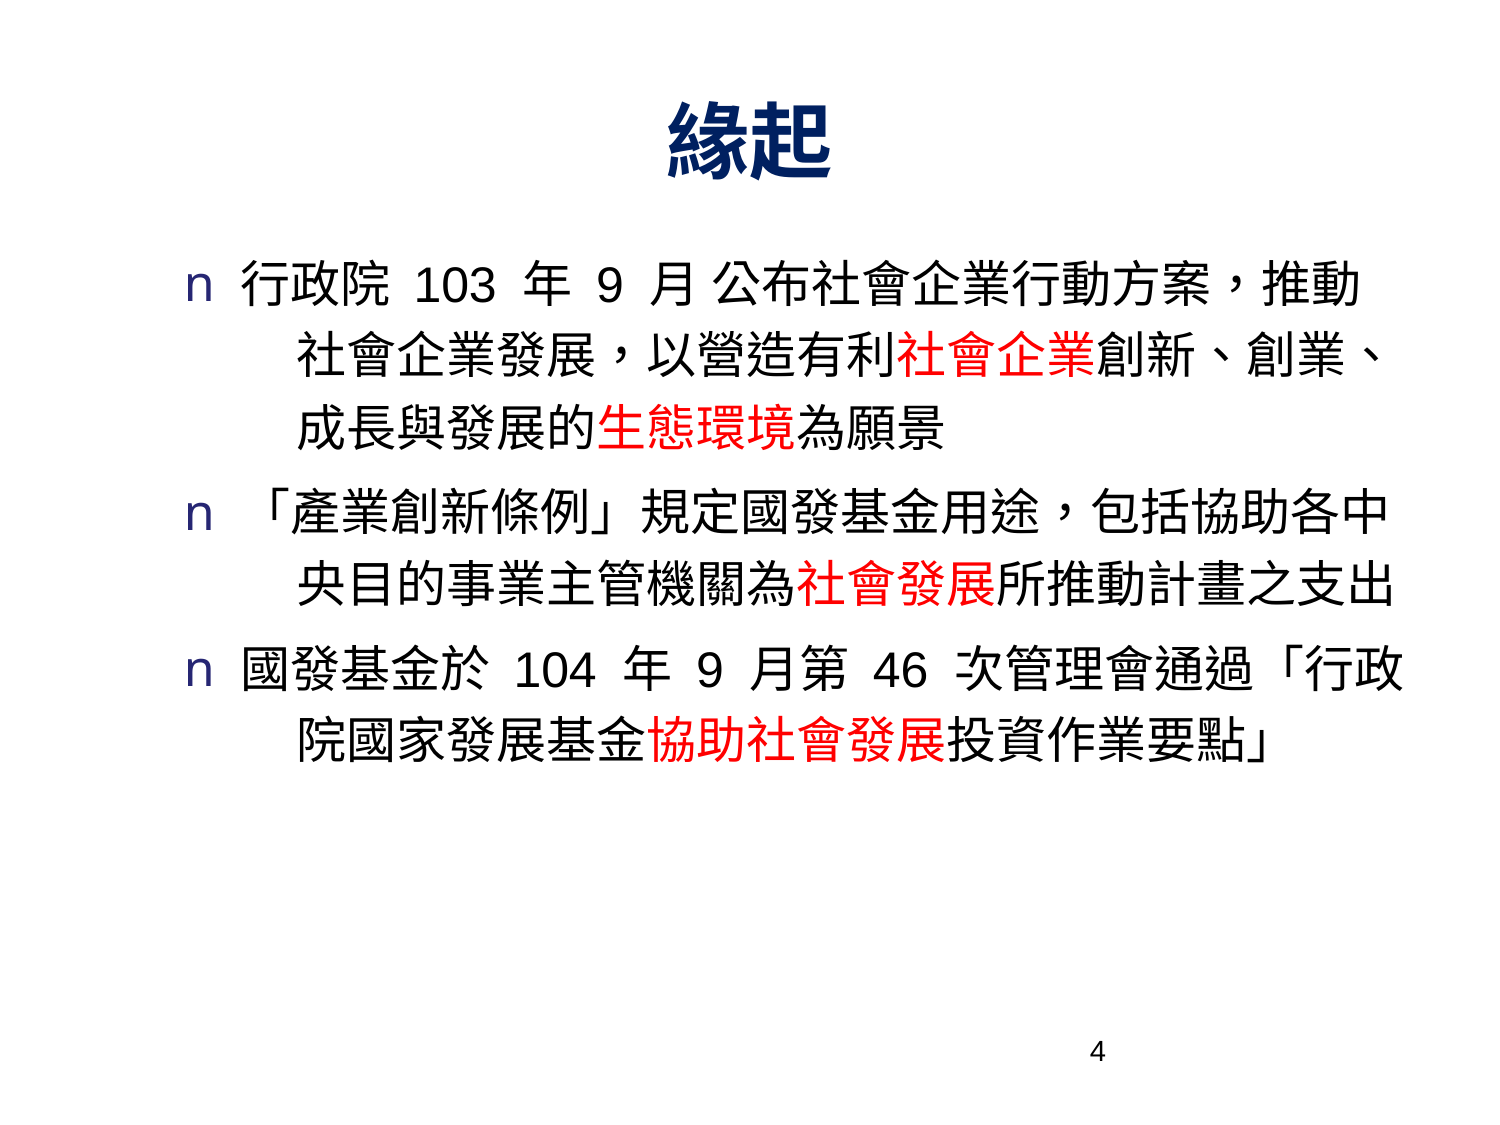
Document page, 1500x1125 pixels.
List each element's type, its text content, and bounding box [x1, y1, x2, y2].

text_box 3 [1074, 1024, 1426, 1103]
list 行政院 103 年 9 月 公布社會企業行動方案，推動社會企業發展，以營造有利社會企業創新、創業、成長與發展的生態環境為願景 「產業創新條例」規定國發基金用途，包括協助各中央目的事業主管機關為社會發展所推動計畫之支出 國發基金於 104 年 9 月第 46 次管理會通過「行政院國家發展基金協助社會發展投資作業要點」 [169, 232, 1426, 1005]
title 緣起 [75, 45, 1426, 233]
